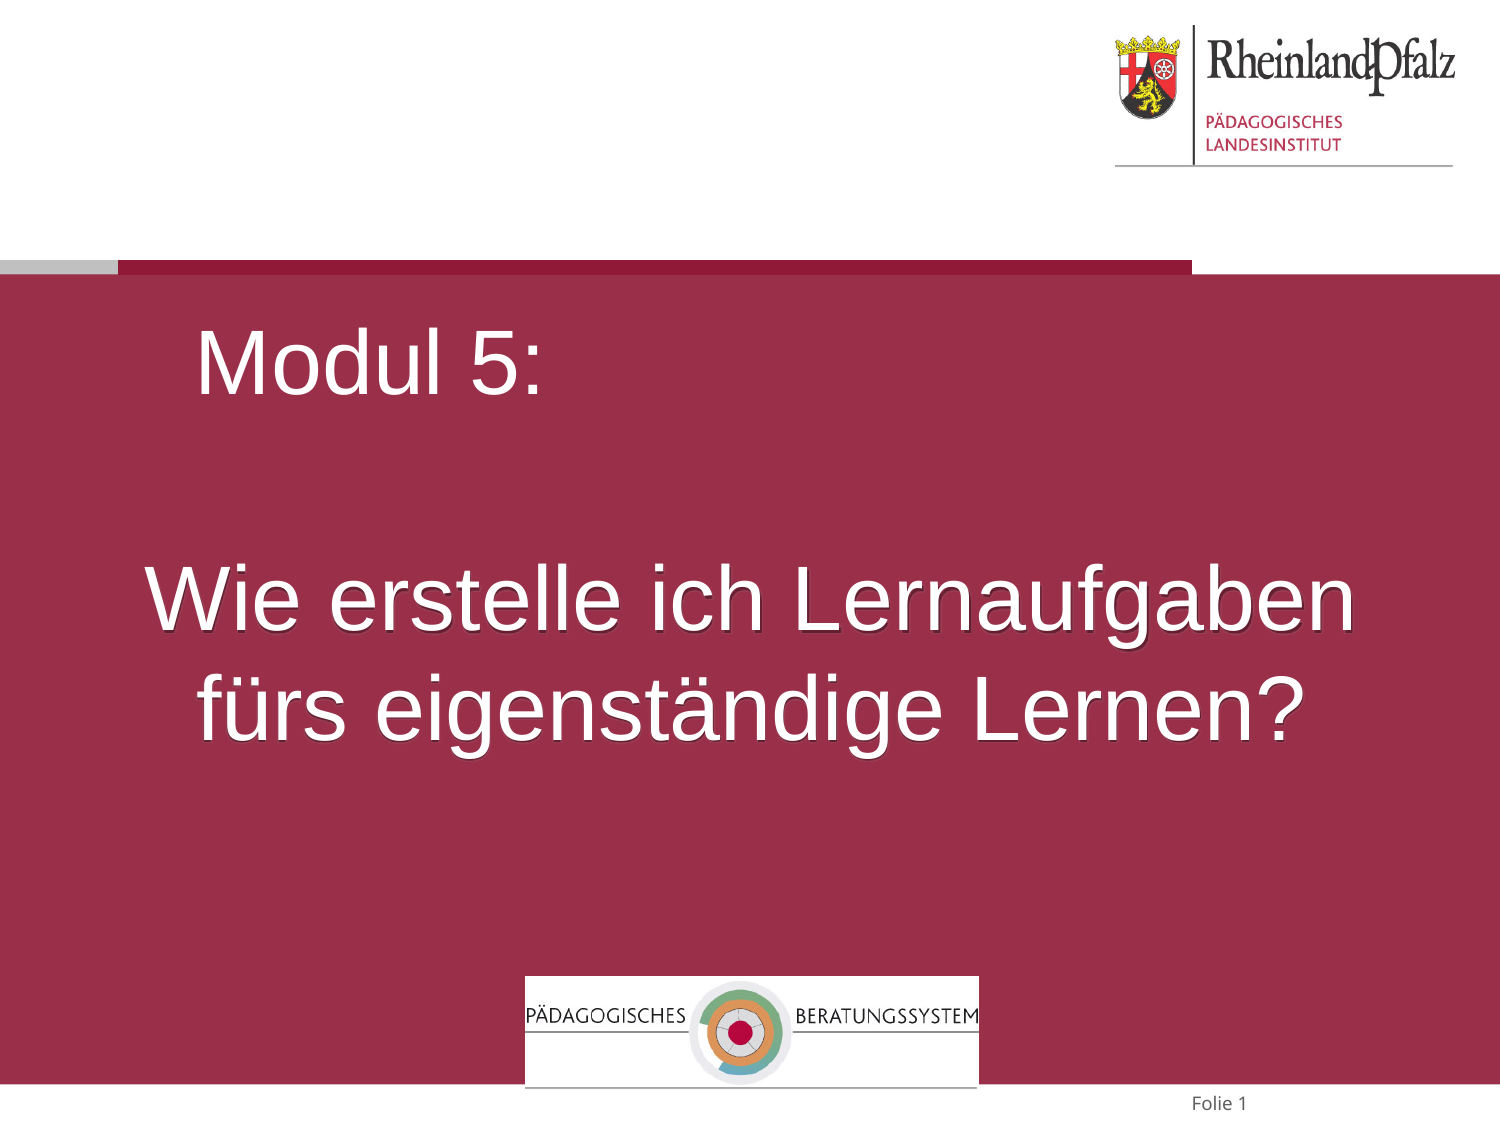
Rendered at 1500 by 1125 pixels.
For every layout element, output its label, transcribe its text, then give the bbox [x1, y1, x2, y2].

title Wie erstelle ich Lernaufgaben fürs eigenständige Lernen? [108, 538, 1397, 846]
picture [1115, 25, 1455, 165]
text_box Modul 5: [194, 302, 768, 482]
picture [525, 976, 979, 1088]
